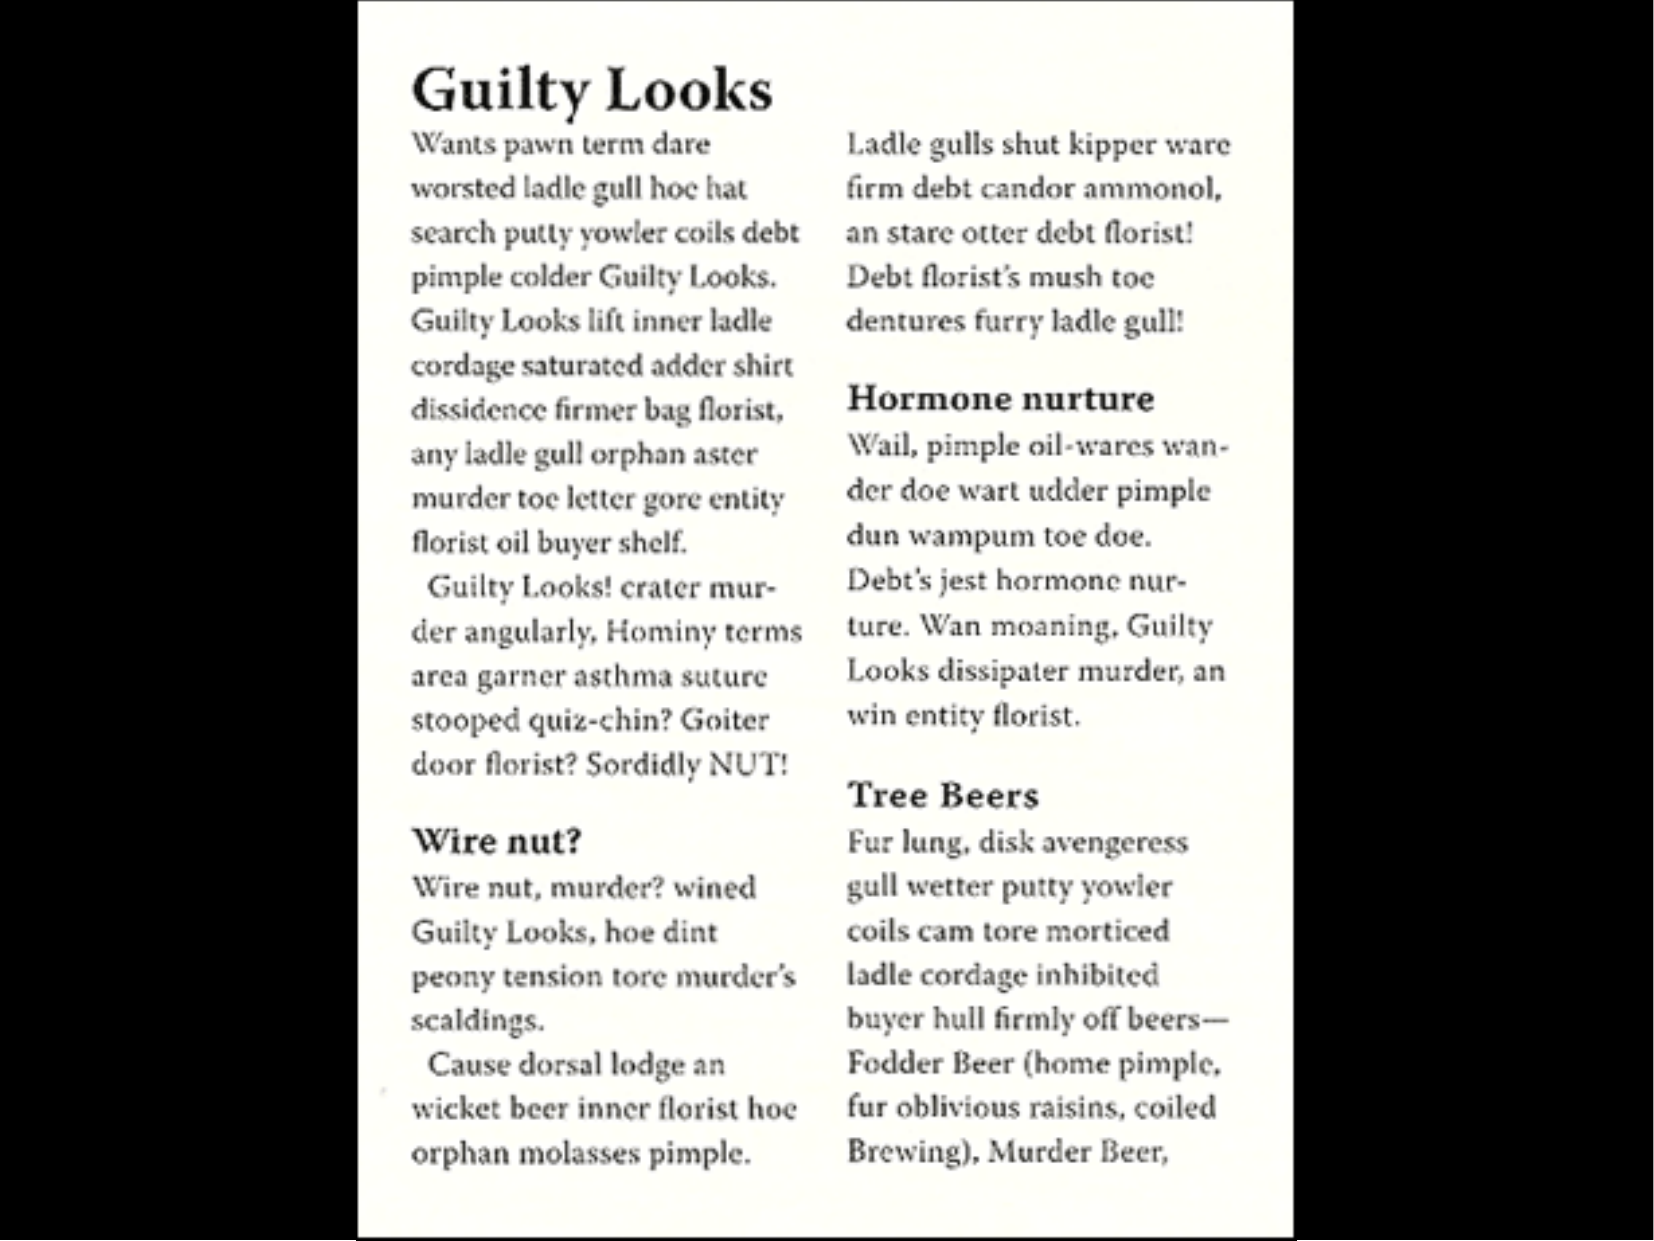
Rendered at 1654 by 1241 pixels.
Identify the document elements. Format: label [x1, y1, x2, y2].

picture [356, 0, 1297, 1241]
